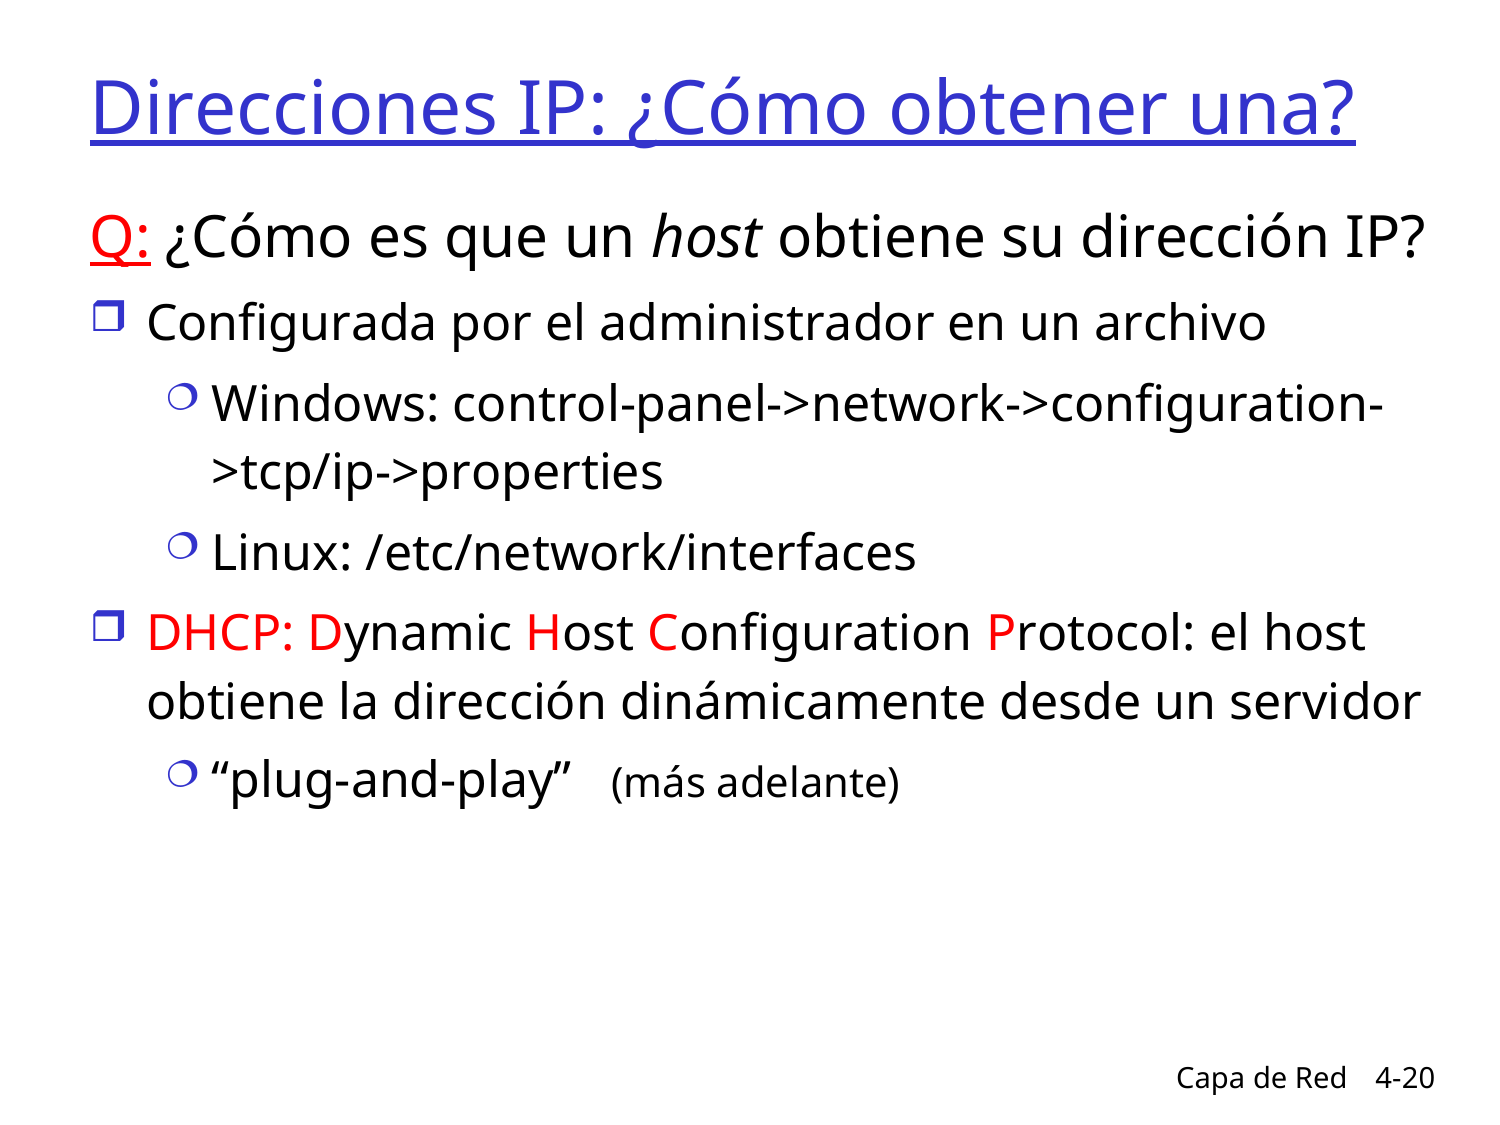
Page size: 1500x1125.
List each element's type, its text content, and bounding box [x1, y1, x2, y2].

list Q: ¿Cómo es que un host obtiene su dirección IP? Configurada por el administrador en un archivo Windows: control-panel->network->configuration->tcp/ip->properties Linux: /etc/network/interfaces DHCP: Dynamic Host Configuration Protocol: el host obtiene la dirección dinámicamente desde un servidor “plug-and-play” (más adelante) [75, 187, 1463, 1044]
title Direcciones IP: ¿Cómo obtener una? [75, 15, 1463, 187]
